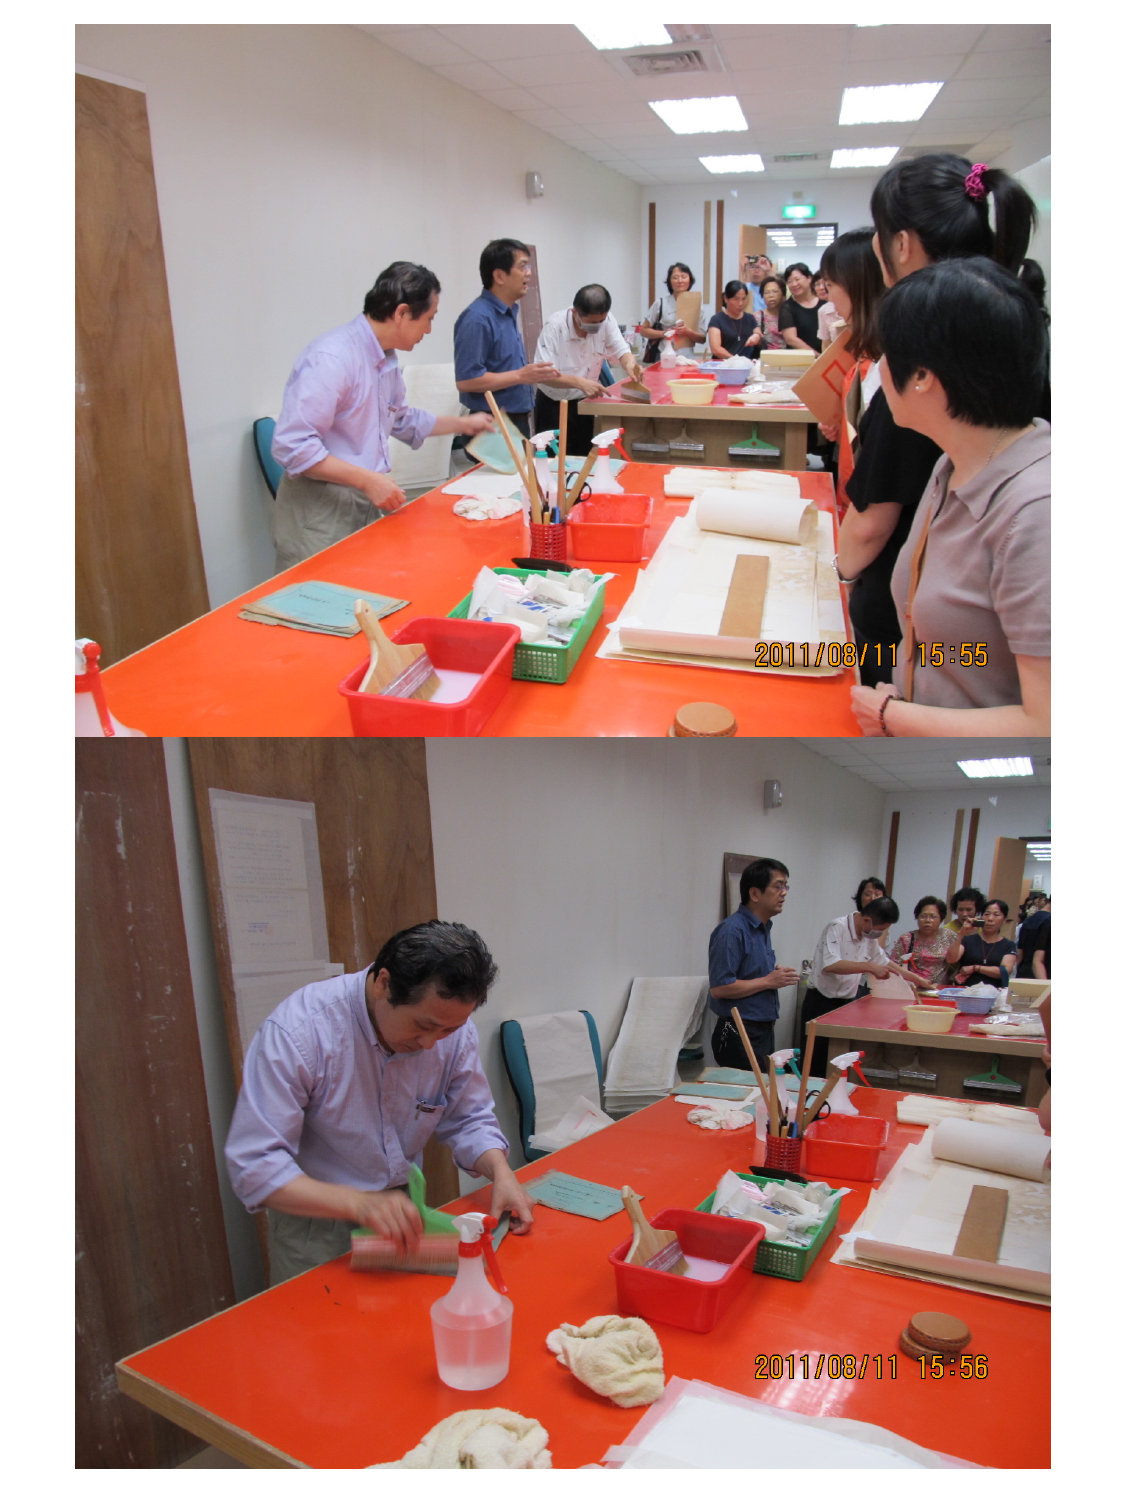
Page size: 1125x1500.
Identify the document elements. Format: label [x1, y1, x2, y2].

picture [75, 24, 1051, 1469]
